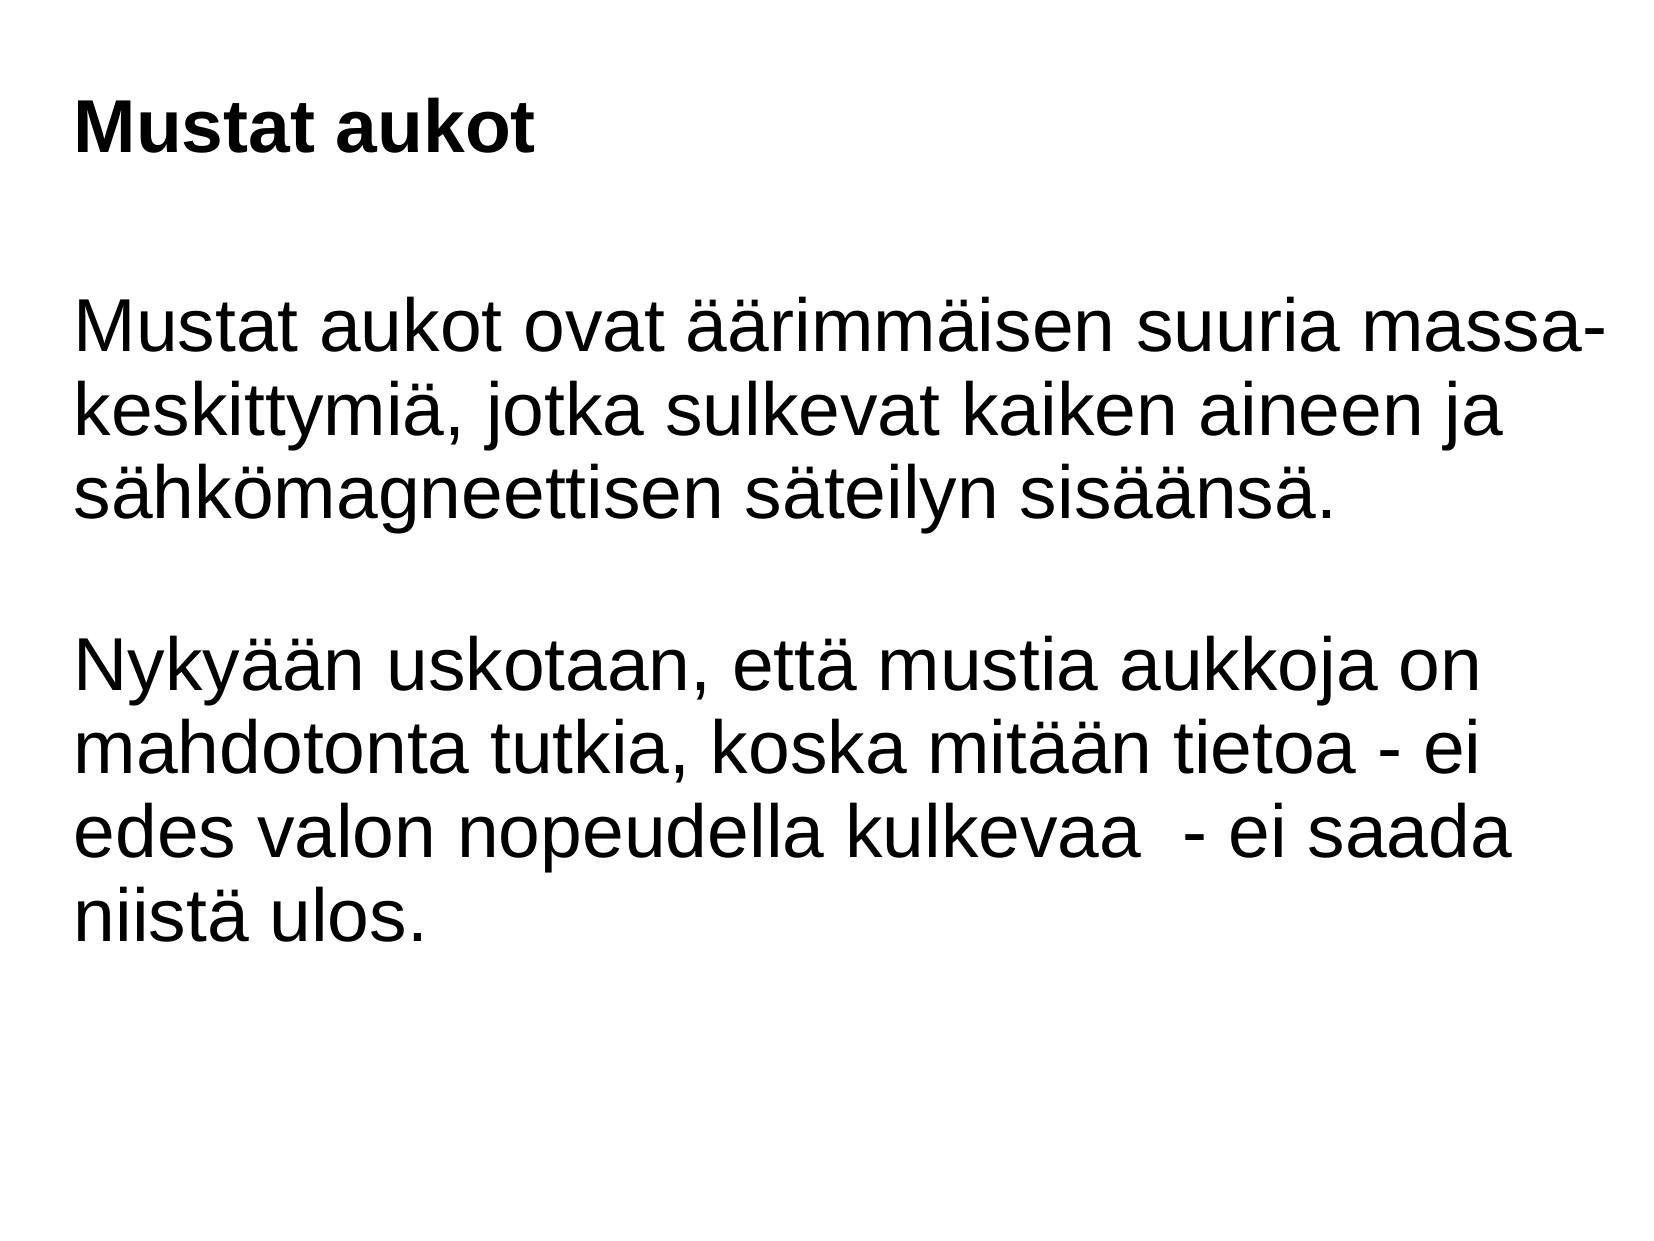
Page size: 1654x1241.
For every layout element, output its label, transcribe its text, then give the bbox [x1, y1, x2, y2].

text_box Mustat aukot Mustat aukot ovat äärimmäisen suuria massa-keskittymiä, jotka sulkevat kaiken aineen ja sähkömagneettisen säteilyn sisäänsä. Nykyään uskotaan, että mustia aukkoja on mahdotonta tutkia, koska mitään tietoa - ei edes valon nopeudella kulkevaa - ei saada niistä ulos. [59, 70, 1630, 1040]
